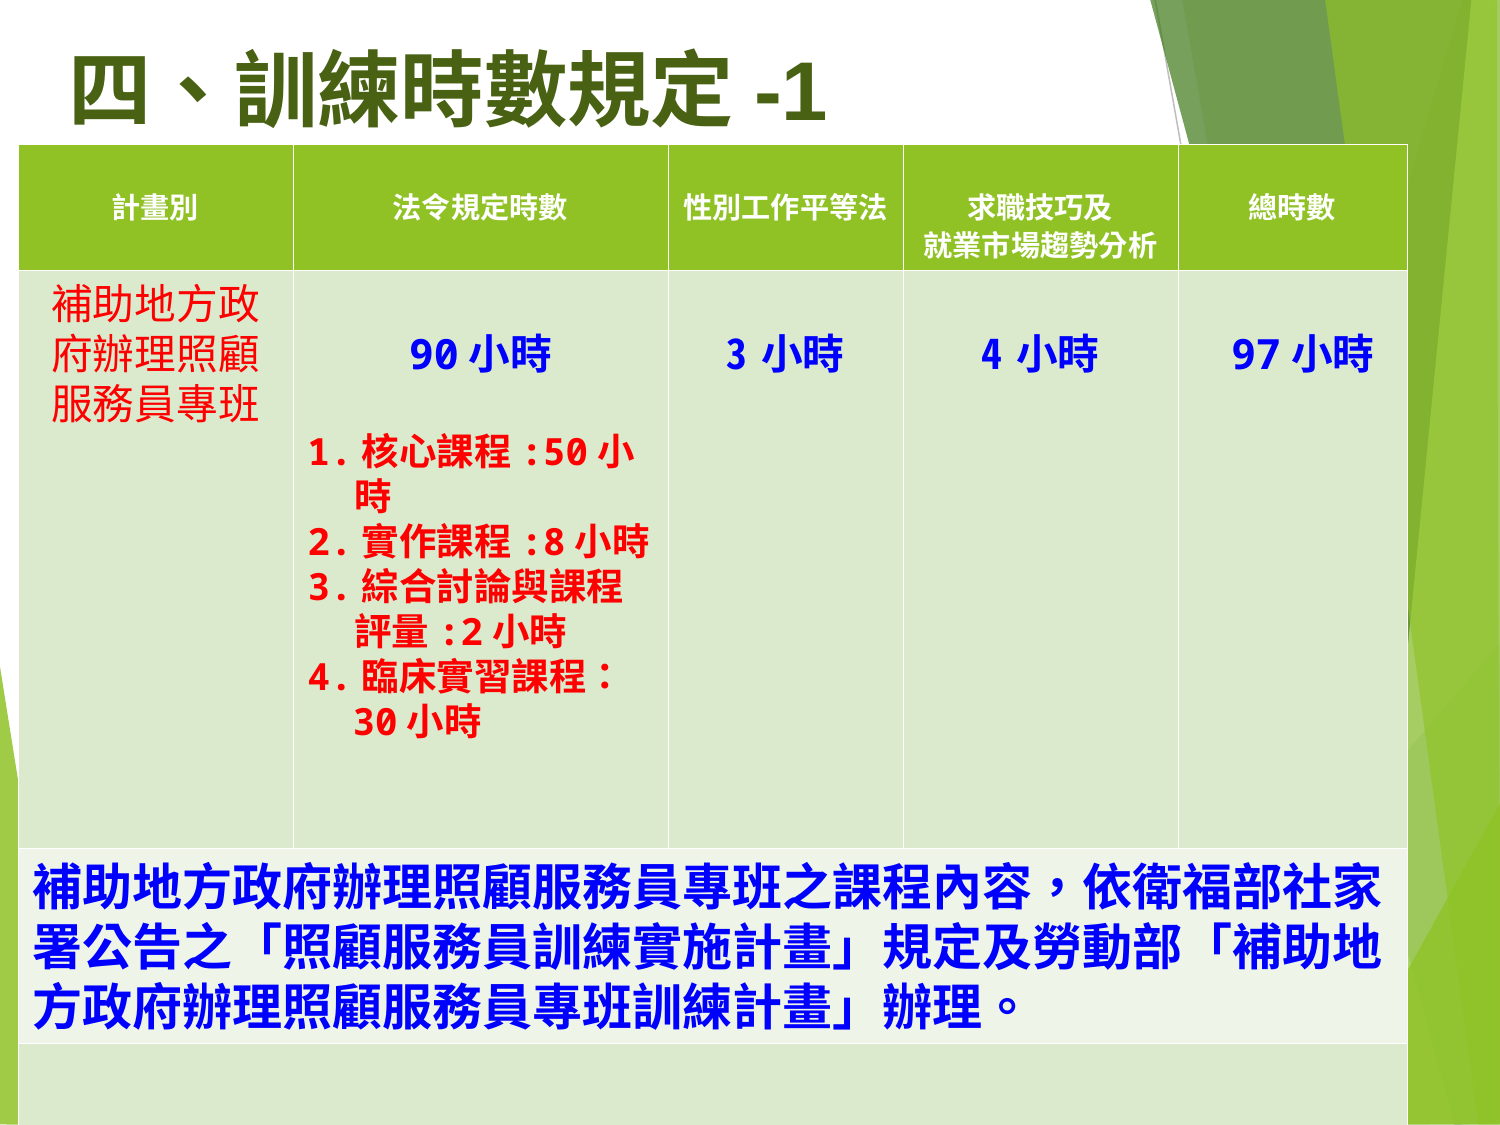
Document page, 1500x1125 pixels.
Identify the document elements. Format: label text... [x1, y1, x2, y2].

table_header 計畫別 [19, 145, 293, 270]
table_cell [19, 1044, 1407, 1125]
table_header 求職技巧及 就業市場趨勢分析 [904, 145, 1178, 270]
table_header 法令規定時數 [294, 146, 668, 270]
table_cell 4小時 [904, 271, 1178, 848]
table_cell 97小時 [1179, 271, 1407, 848]
text_box 四、訓練時數規定-1 [53, 29, 848, 146]
table_cell 補助地方政府辦理照顧服務員專班之課程內容，依衛福部社家署公告之「照顧服務員訓練實施計畫」規定及勞動部「補助地方政府辦理照顧服務員專班訓練計畫」辦理。 [19, 849, 1407, 1043]
table_header 性別工作平等法 [669, 145, 903, 270]
table_cell 補助地方政府辦理照顧服務員專班 [19, 271, 293, 848]
table_cell 3小時 [669, 271, 903, 848]
table_header 總時數 [1179, 145, 1407, 270]
table_cell 90小時 1.核心課程:50小 時 2.實作課程:8小時 3.綜合討論與課程 評量:2小時 4.臨床實習課程： 30小時 [294, 271, 668, 848]
